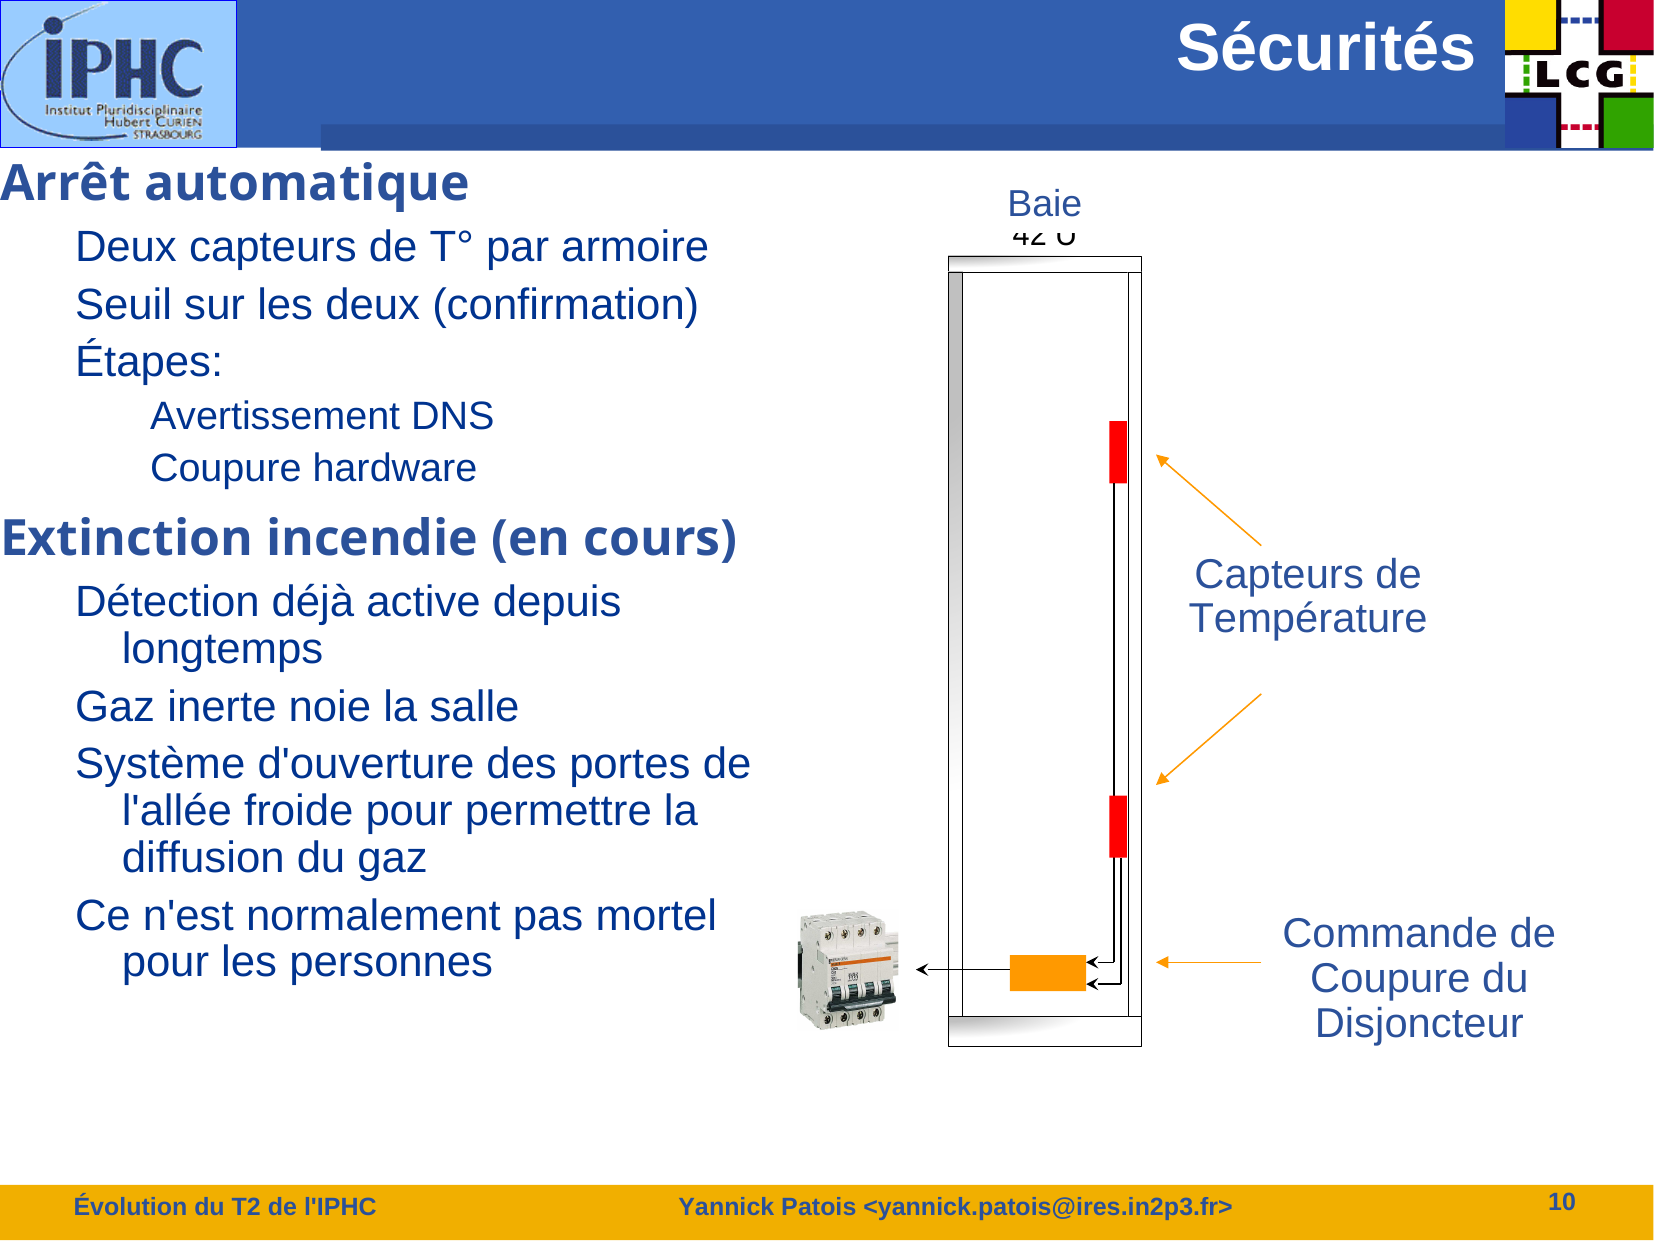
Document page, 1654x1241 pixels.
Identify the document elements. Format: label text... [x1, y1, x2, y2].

list Arrêt automatique Deux capteurs de T° par armoire Seuil sur les deux (confirmation) Étapes: Avertissement DNS Coupure hardware Extinction incendie (en cours) Détection déjà active depuis longtemps Gaz inerte noie la salle Système d'ouverture des portes de l'allée froide pour permettre la diffusion du gaz Ce n'est normalement pas mortel pour les personnes [0, 147, 768, 1130]
text_box Capteurs de Température [1156, 544, 1461, 650]
text_box Baie [945, 177, 1145, 233]
text_box [1109, 421, 1127, 484]
chart [945, 233, 1145, 1050]
text_box [1009, 955, 1087, 992]
title Sécurités [236, 0, 1477, 98]
picture [797, 909, 899, 1031]
text_box [1109, 795, 1127, 858]
picture [0, 0, 204, 141]
text_box Commande de Coupure du Disjoncteur [1185, 904, 1654, 1054]
